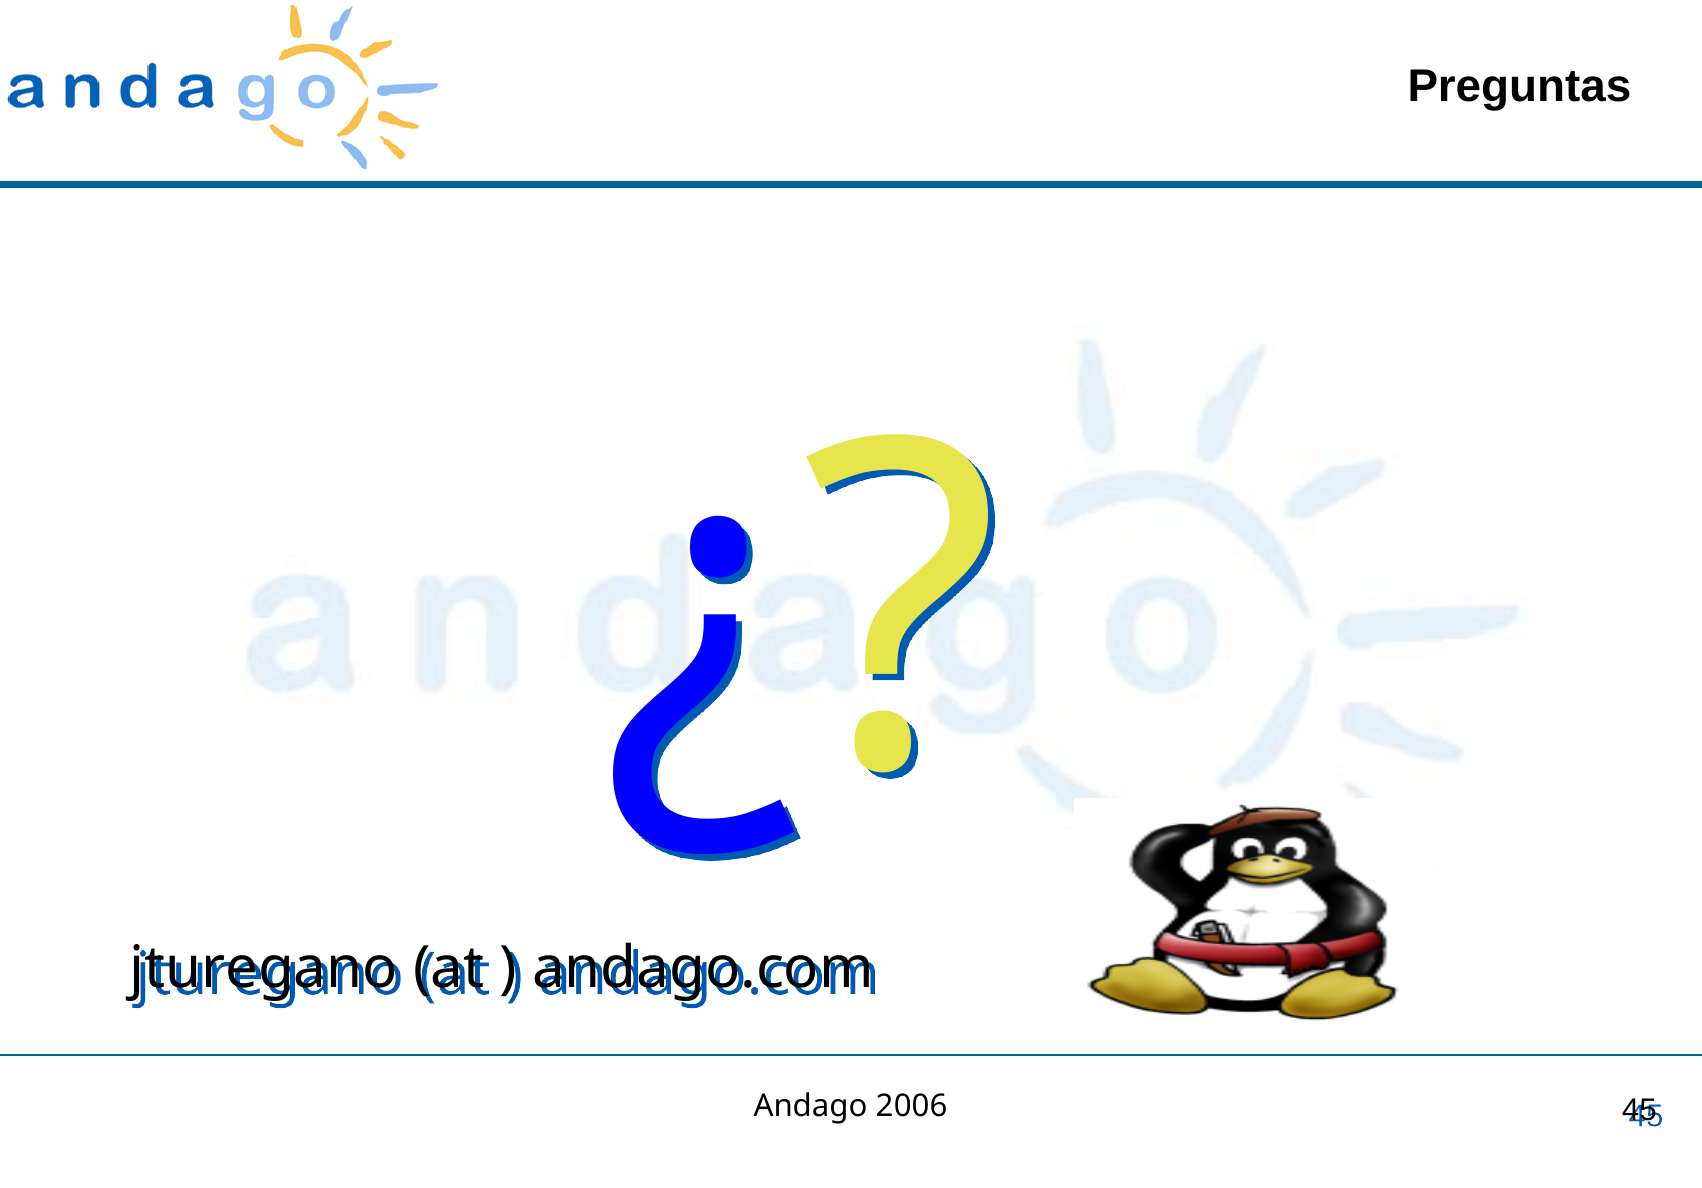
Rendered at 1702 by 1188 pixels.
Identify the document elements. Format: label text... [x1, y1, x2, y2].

picture [224, 324, 1538, 1029]
picture [0, 0, 255, 175]
title Preguntas [255, 0, 1702, 188]
text_box ¿? [586, 345, 1106, 896]
text_box jturegano (at ) andago.com [113, 926, 948, 1012]
